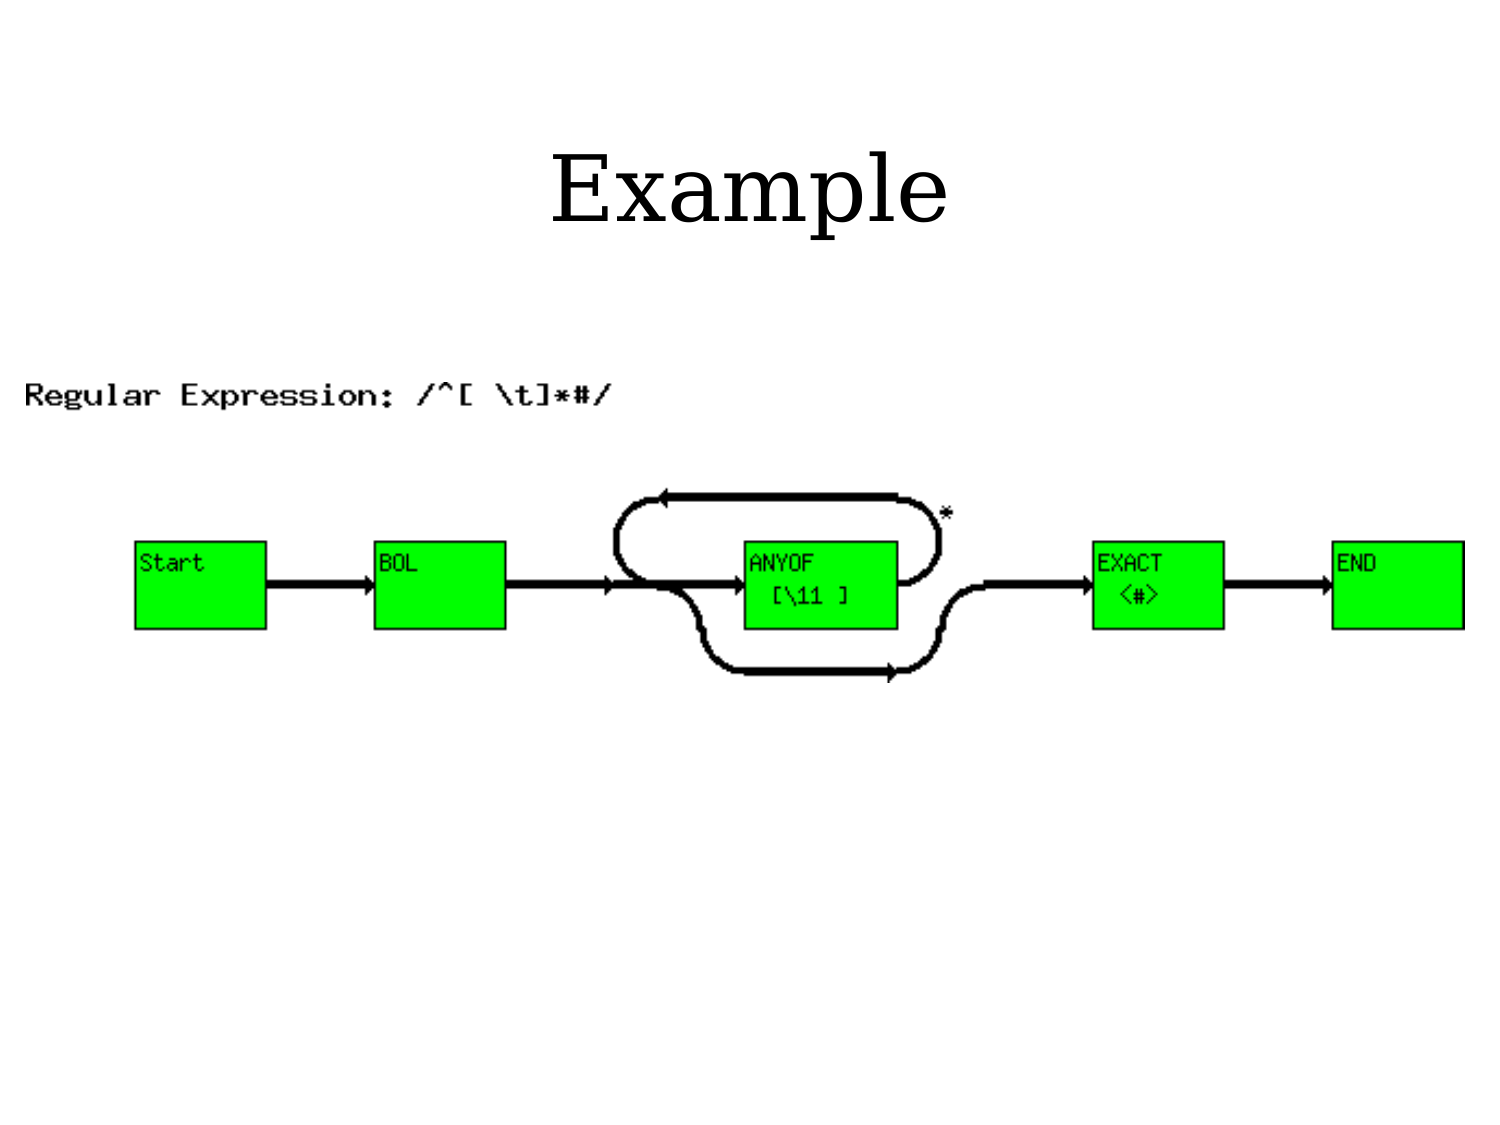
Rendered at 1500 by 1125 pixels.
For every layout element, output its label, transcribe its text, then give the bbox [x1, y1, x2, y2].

title Example [112, 99, 1388, 288]
picture [26, 382, 1465, 683]
